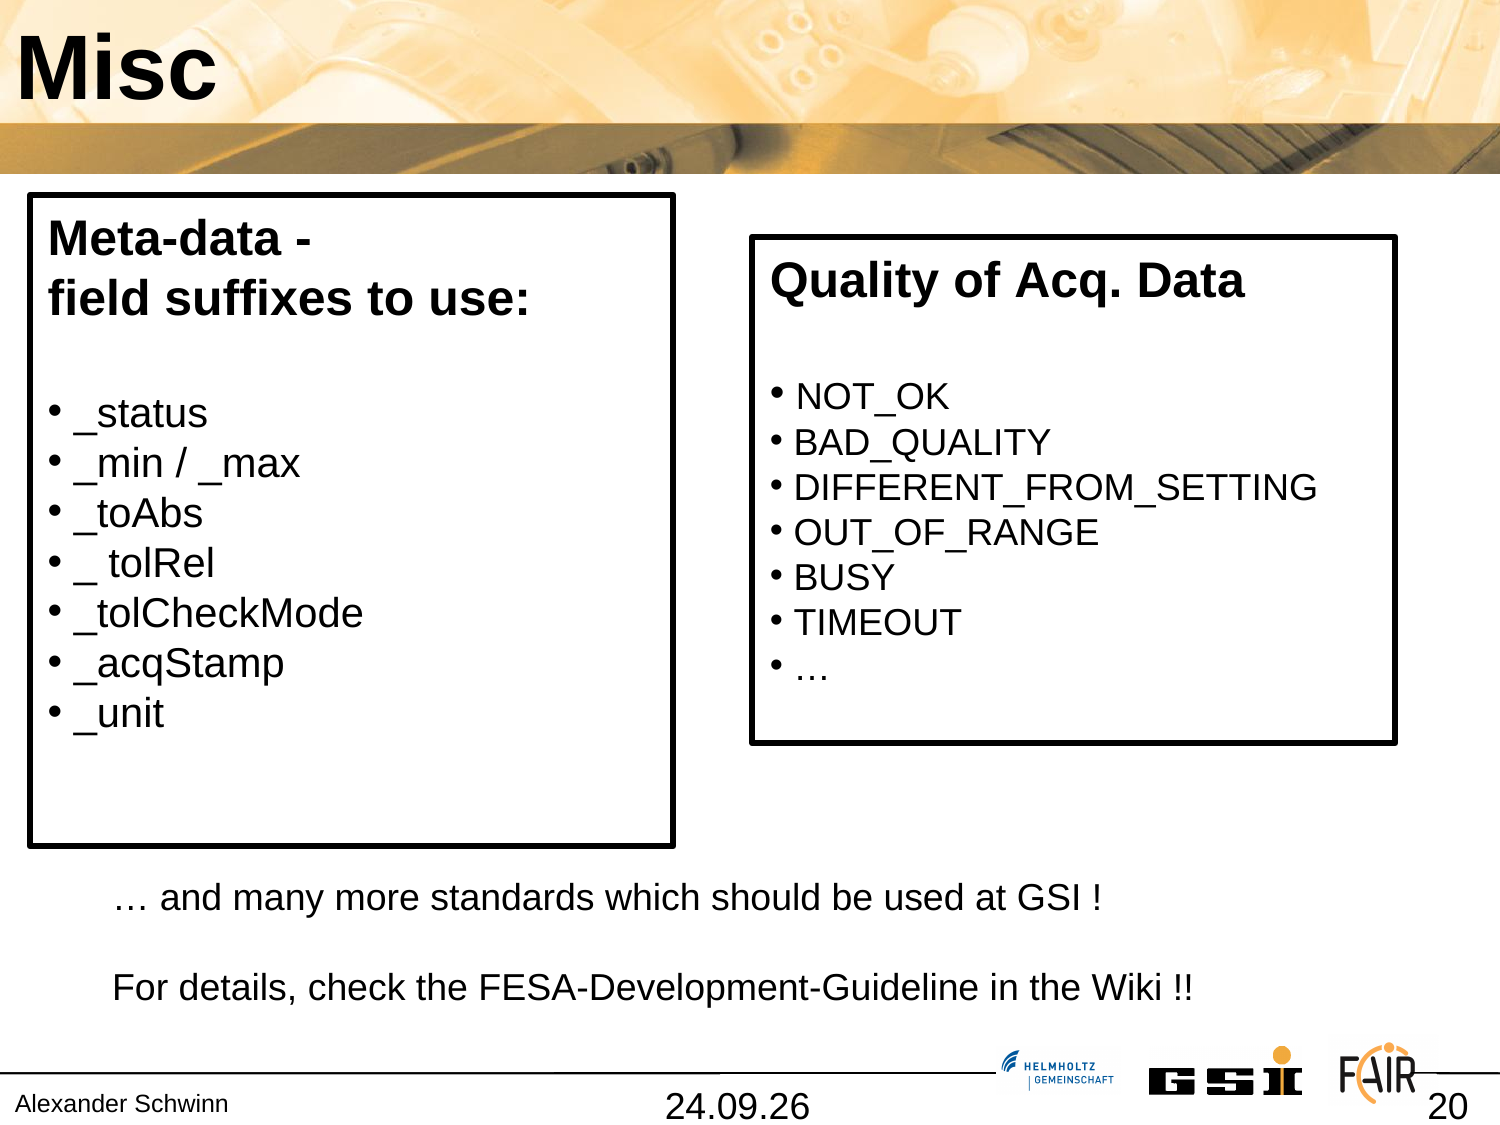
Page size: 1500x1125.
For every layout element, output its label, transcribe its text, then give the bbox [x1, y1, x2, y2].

title Misc [0, 0, 1500, 126]
text_box Quality of Acq. Data NOT_OK BAD_QUALITY DIFFERENT_FROM_SETTING OUT_OF_RANGE BUSY TIMEOUT … [752, 236, 1396, 744]
text_box … and many more standards which should be used at GSI ! For details, check the FESA-Development-Guideline in the Wiki !! [97, 865, 1210, 1062]
picture [1328, 1034, 1439, 1106]
picture [1149, 1046, 1302, 1095]
picture [0, 126, 1500, 175]
picture [996, 1062, 1121, 1095]
text_box Meta-data - field suffixes to use: _status _min / _max _toAbs _ tolRel _tolCheckMode _acqStamp _unit [30, 194, 674, 847]
